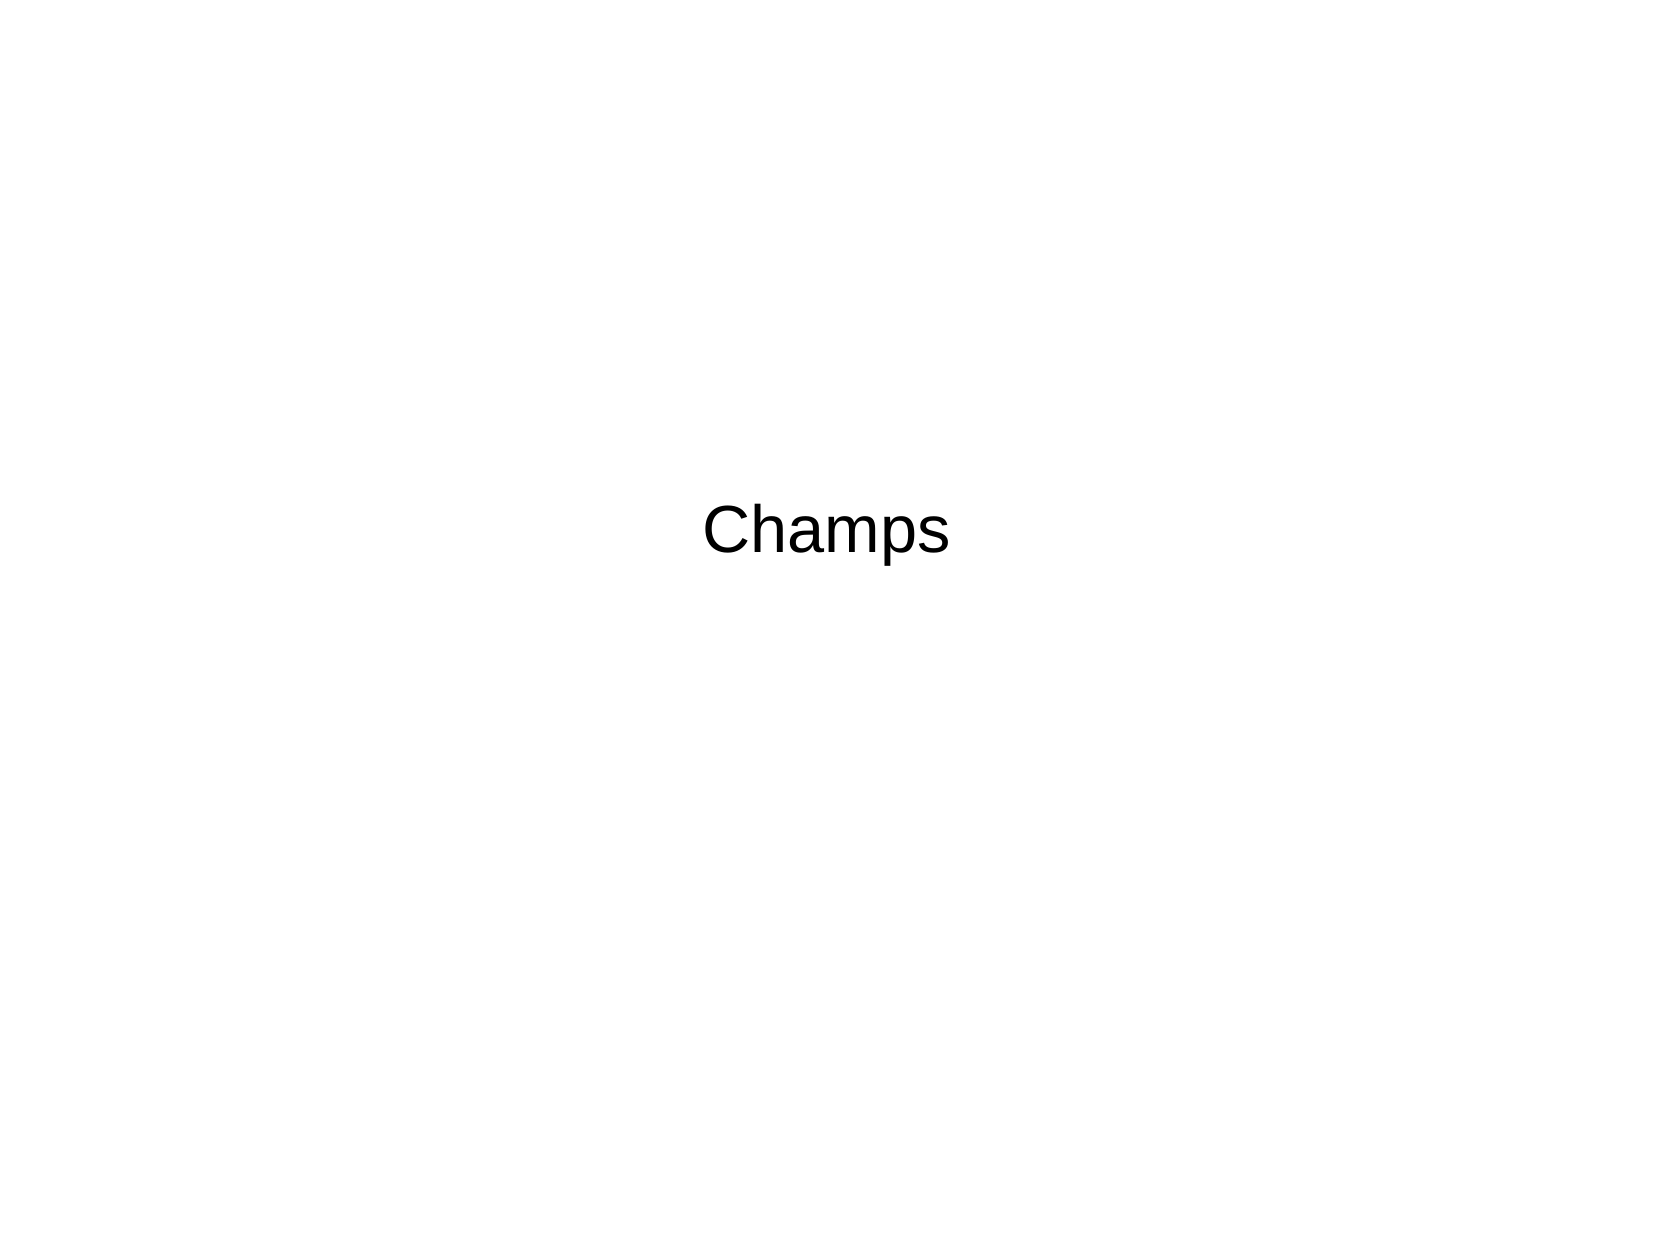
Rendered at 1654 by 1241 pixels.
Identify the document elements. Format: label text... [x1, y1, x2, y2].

subtitle Champs [82, 49, 1571, 1010]
